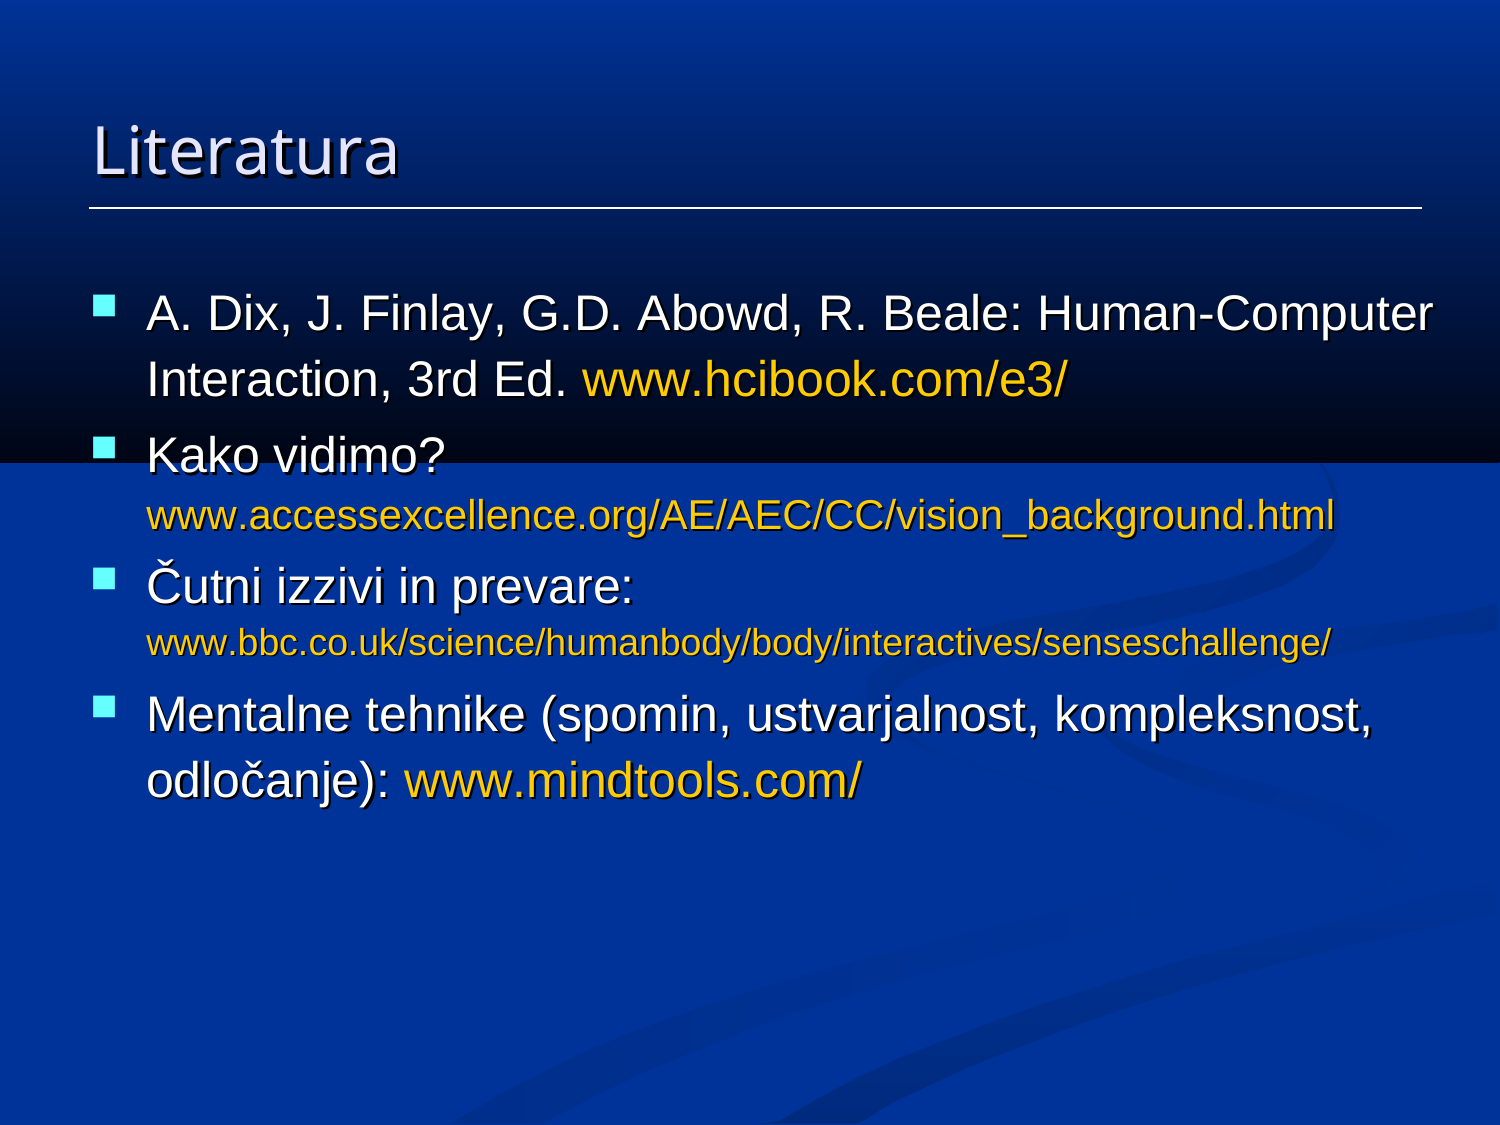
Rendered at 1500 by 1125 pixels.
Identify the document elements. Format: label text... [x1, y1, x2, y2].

text_box Literatura [76, 54, 1352, 242]
list A. Dix, J. Finlay, G.D. Abowd, R. Beale: Human-Computer Interaction, 3rd Ed. www.hcibook.com/e3/ Kako vidimo? www.accessexcellence.org/AE/AEC/CC/vision_background.html Čutni izzivi in prevare: www.bbc.co.uk/science/humanbody/body/interactives/senseschallenge/ Mentalne tehnike (spomin, ustvarjalnost, kompleksnost, odločanje): www.mindtools.com/ [74, 267, 1459, 1056]
